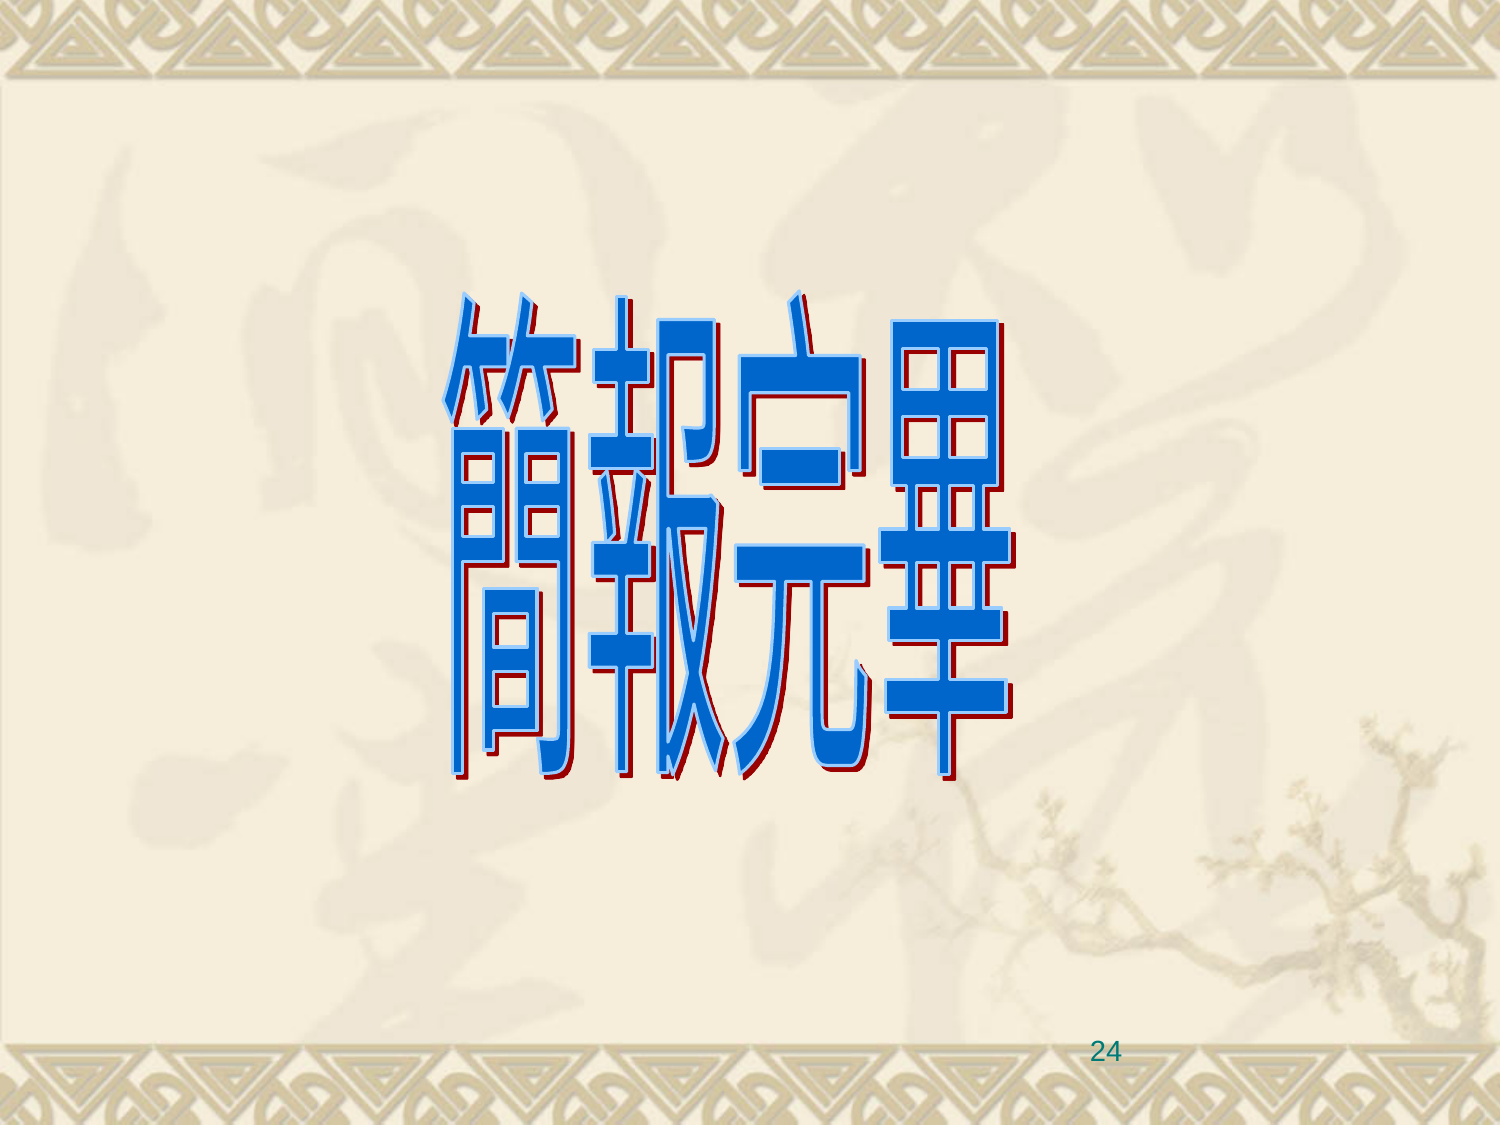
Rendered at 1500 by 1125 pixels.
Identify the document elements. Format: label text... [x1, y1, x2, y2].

text_box 簡報完畢 [739, 290, 861, 471]
text_box 簡報完畢 [452, 428, 504, 774]
text_box 簡報完畢 [733, 545, 867, 775]
text_box 簡報完畢 [516, 428, 569, 774]
text_box 簡報完畢 [483, 588, 538, 750]
text_box [1074, 1024, 1451, 1103]
text_box 簡報完畢 [589, 296, 653, 772]
text_box 簡報完畢 [657, 319, 724, 775]
text_box 簡報完畢 [879, 320, 1010, 775]
text_box 簡報完畢 [442, 293, 575, 423]
text_box 簡報完畢 [760, 448, 840, 485]
